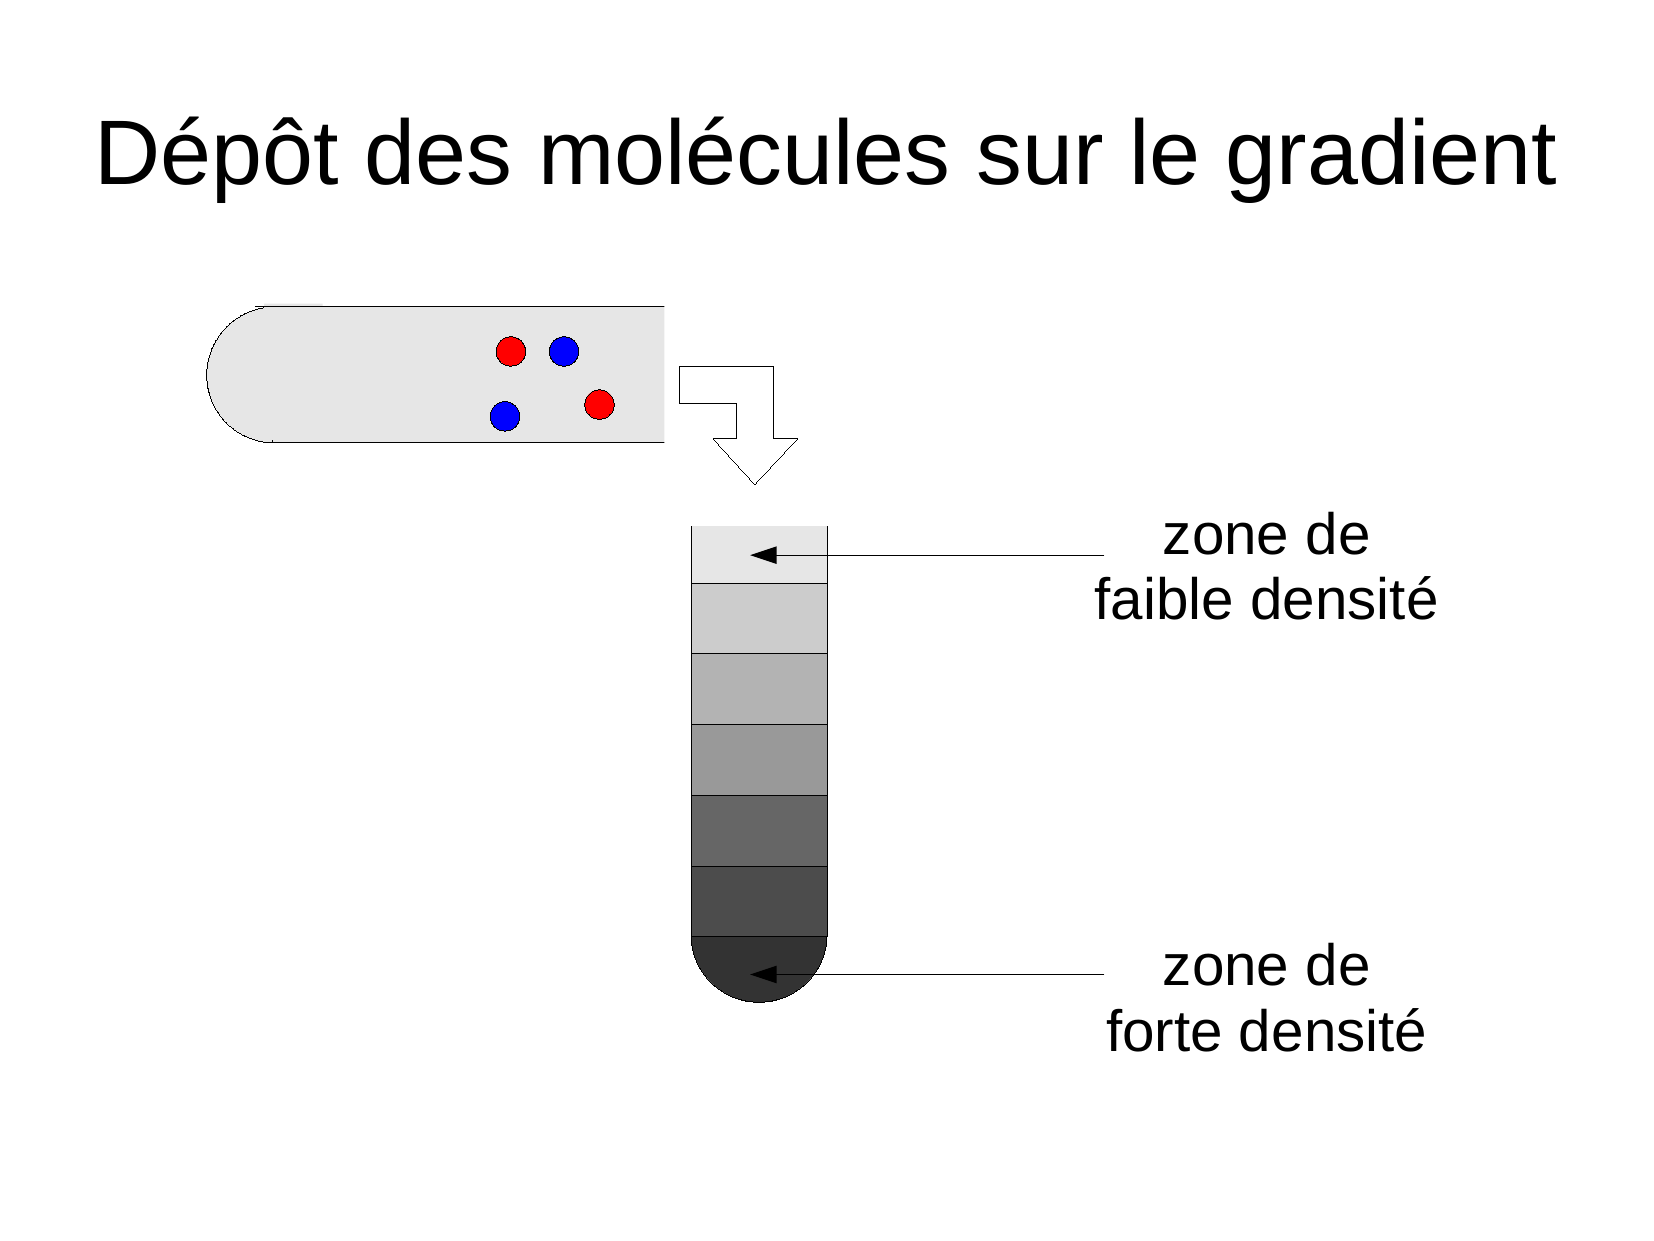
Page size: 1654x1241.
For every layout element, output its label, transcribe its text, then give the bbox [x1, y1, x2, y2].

text_box [206, 295, 694, 449]
title zone de faible densité [1045, 502, 1489, 632]
title Dépôt des molécules sur le gradient [82, 56, 1571, 250]
text_box [691, 502, 831, 1003]
text_box [680, 367, 694, 403]
title zone de forte densité [1045, 933, 1489, 1063]
